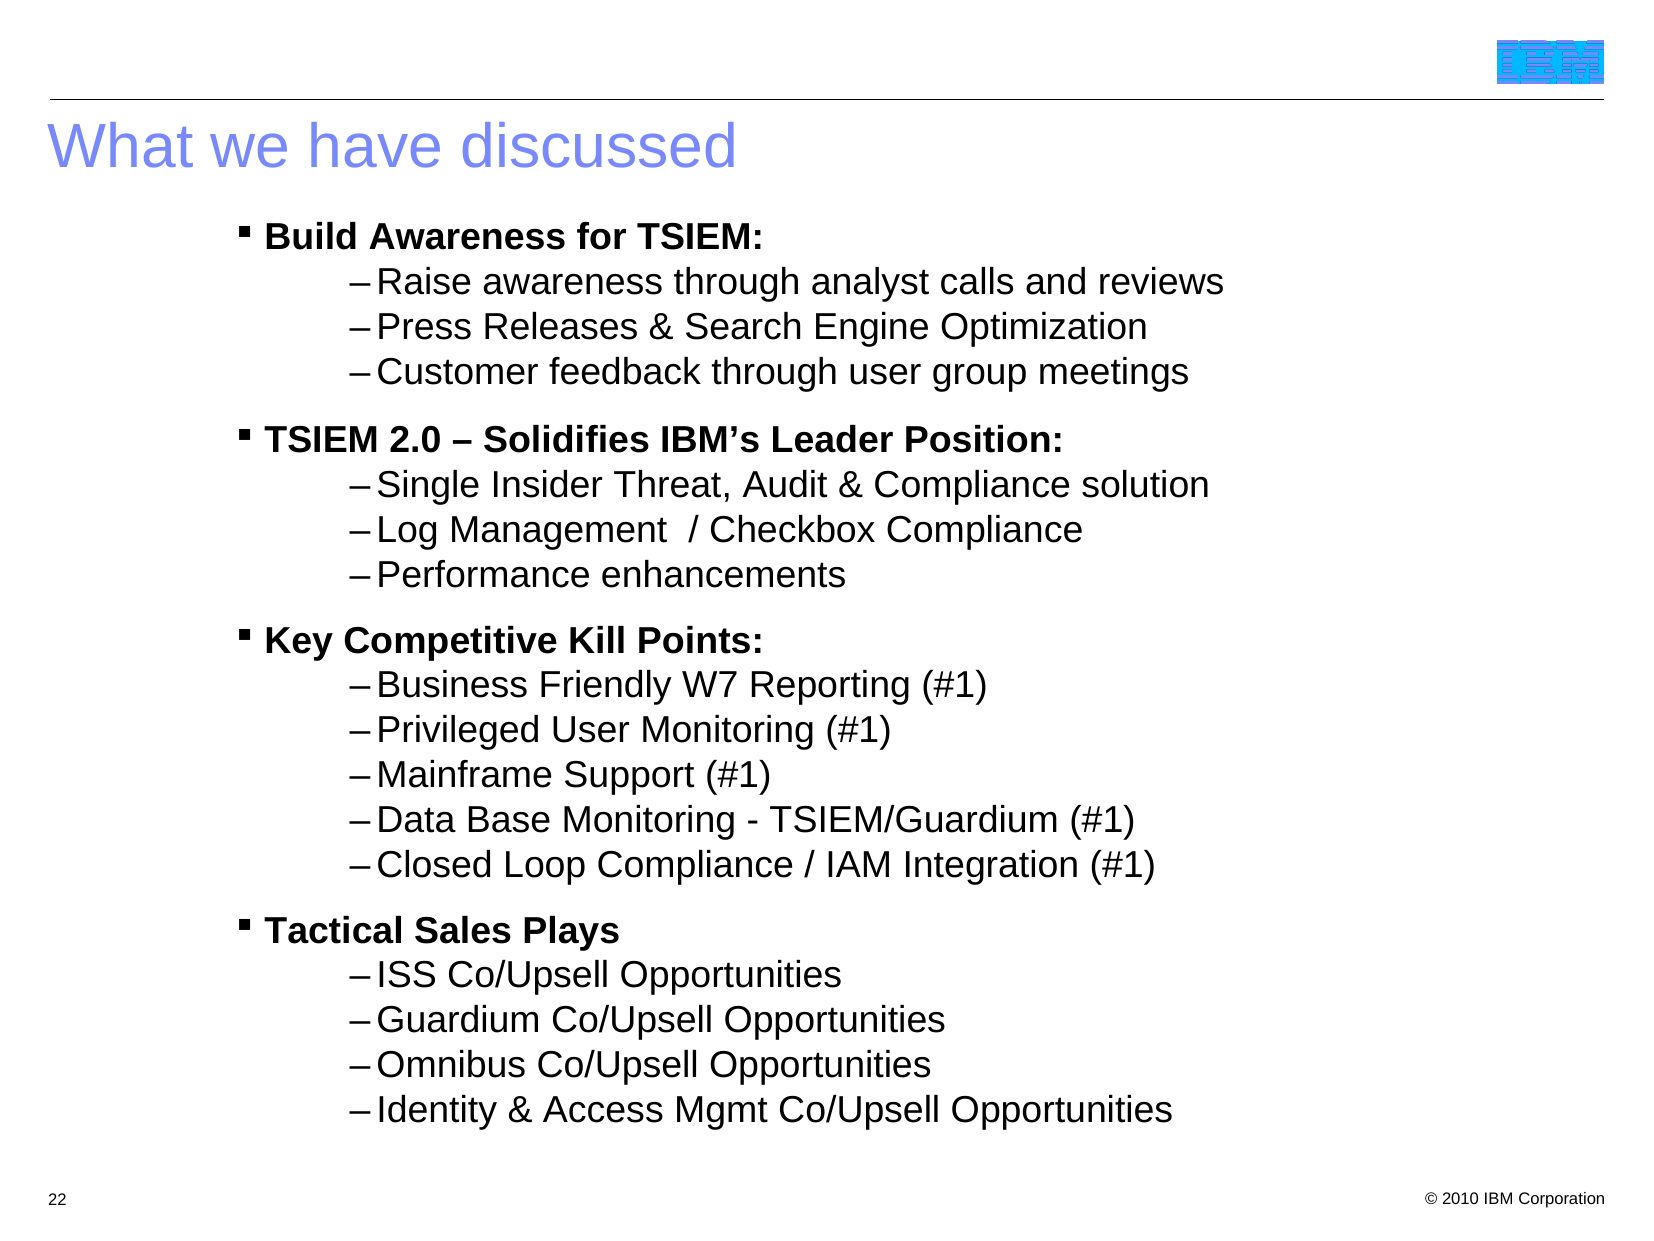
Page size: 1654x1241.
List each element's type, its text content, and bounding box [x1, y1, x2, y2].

list Build Awareness for TSIEM: Raise awareness through analyst calls and reviews Press Releases & Search Engine Optimization Customer feedback through user group meetings TSIEM 2.0 – Solidifies IBM’s Leader Position: Single Insider Threat, Audit & Compliance solution Log Management / Checkbox Compliance Performance enhancements Key Competitive Kill Points: Business Friendly W7 Reporting (#1) Privileged User Monitoring (#1) Mainframe Support (#1) Data Base Monitoring - TSIEM/Guardium (#1) Closed Loop Compliance / IAM Integration (#1) Tactical Sales Plays ISS Co/Upsell Opportunities Guardium Co/Upsell Opportunities Omnibus Co/Upsell Opportunities Identity & Access Mgmt Co/Upsell Opportunities [221, 205, 1530, 1158]
title What we have discussed [32, 107, 1604, 224]
